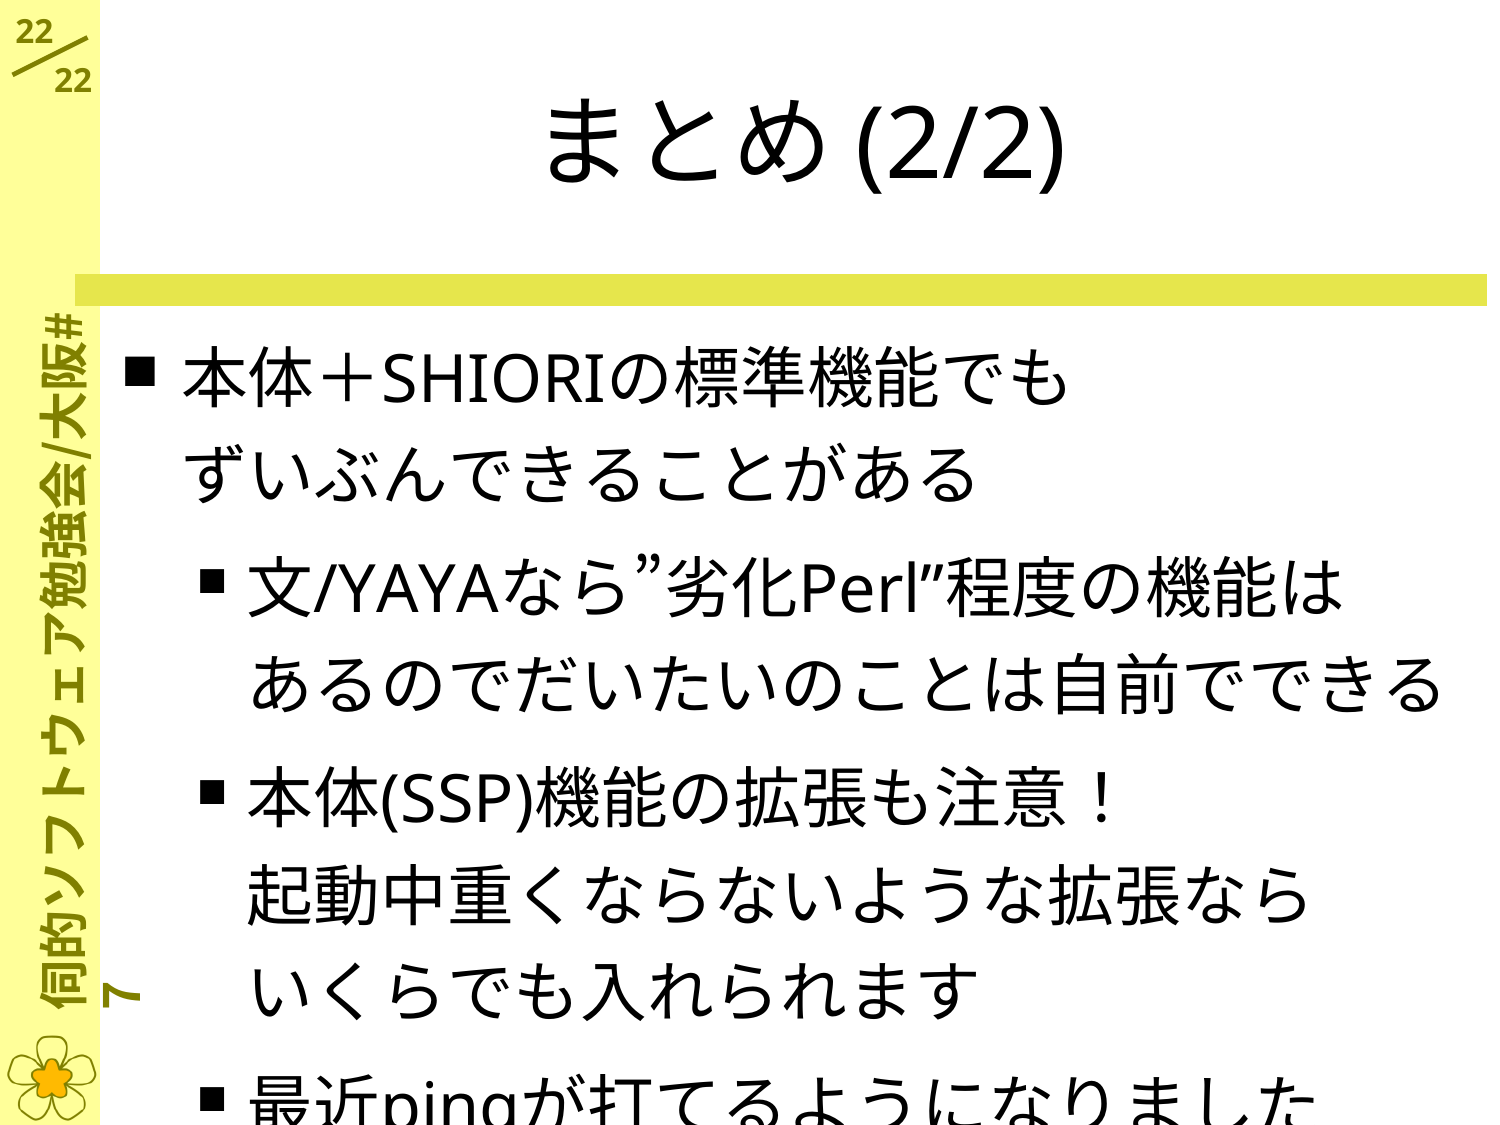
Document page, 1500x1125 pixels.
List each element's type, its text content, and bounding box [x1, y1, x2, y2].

list 本体＋SHIORIの標準機能でも ずいぶんできることがある 文/YAYAなら”劣化Perl”程度の機能は あるのでだいたいのことは自前でできる 本体(SSP)機能の拡張も注意！ 起動中重くならないような拡張なら いくらでも入れられます 最近pingが打てるようになりました (次バージョンのSSPで公開) [125, 324, 1476, 1086]
picture [5, 1033, 99, 1122]
title まとめ (2/2) [125, 17, 1476, 254]
